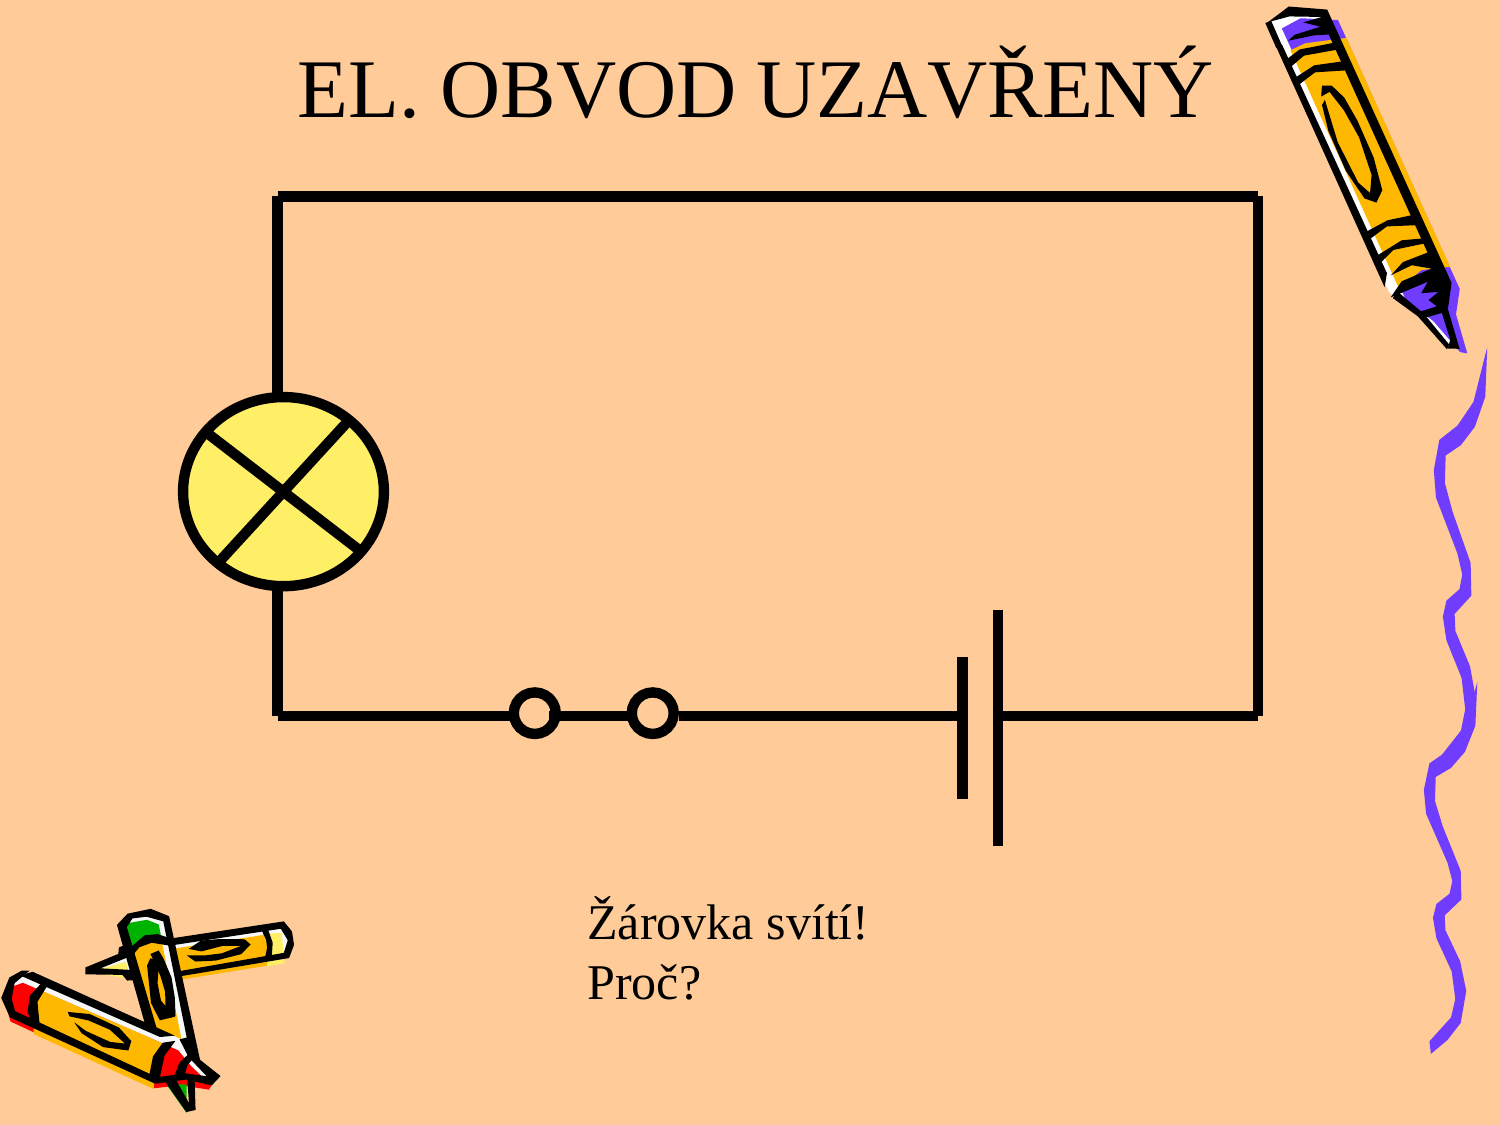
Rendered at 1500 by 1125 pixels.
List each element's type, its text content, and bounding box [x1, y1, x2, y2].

title EL. OBVOD UZAVŘENÝ [230, 28, 1282, 144]
text_box [183, 397, 384, 587]
text_box [632, 692, 674, 734]
text_box [513, 692, 556, 734]
text_box Žárovka svítí! Proč? [572, 881, 999, 1017]
